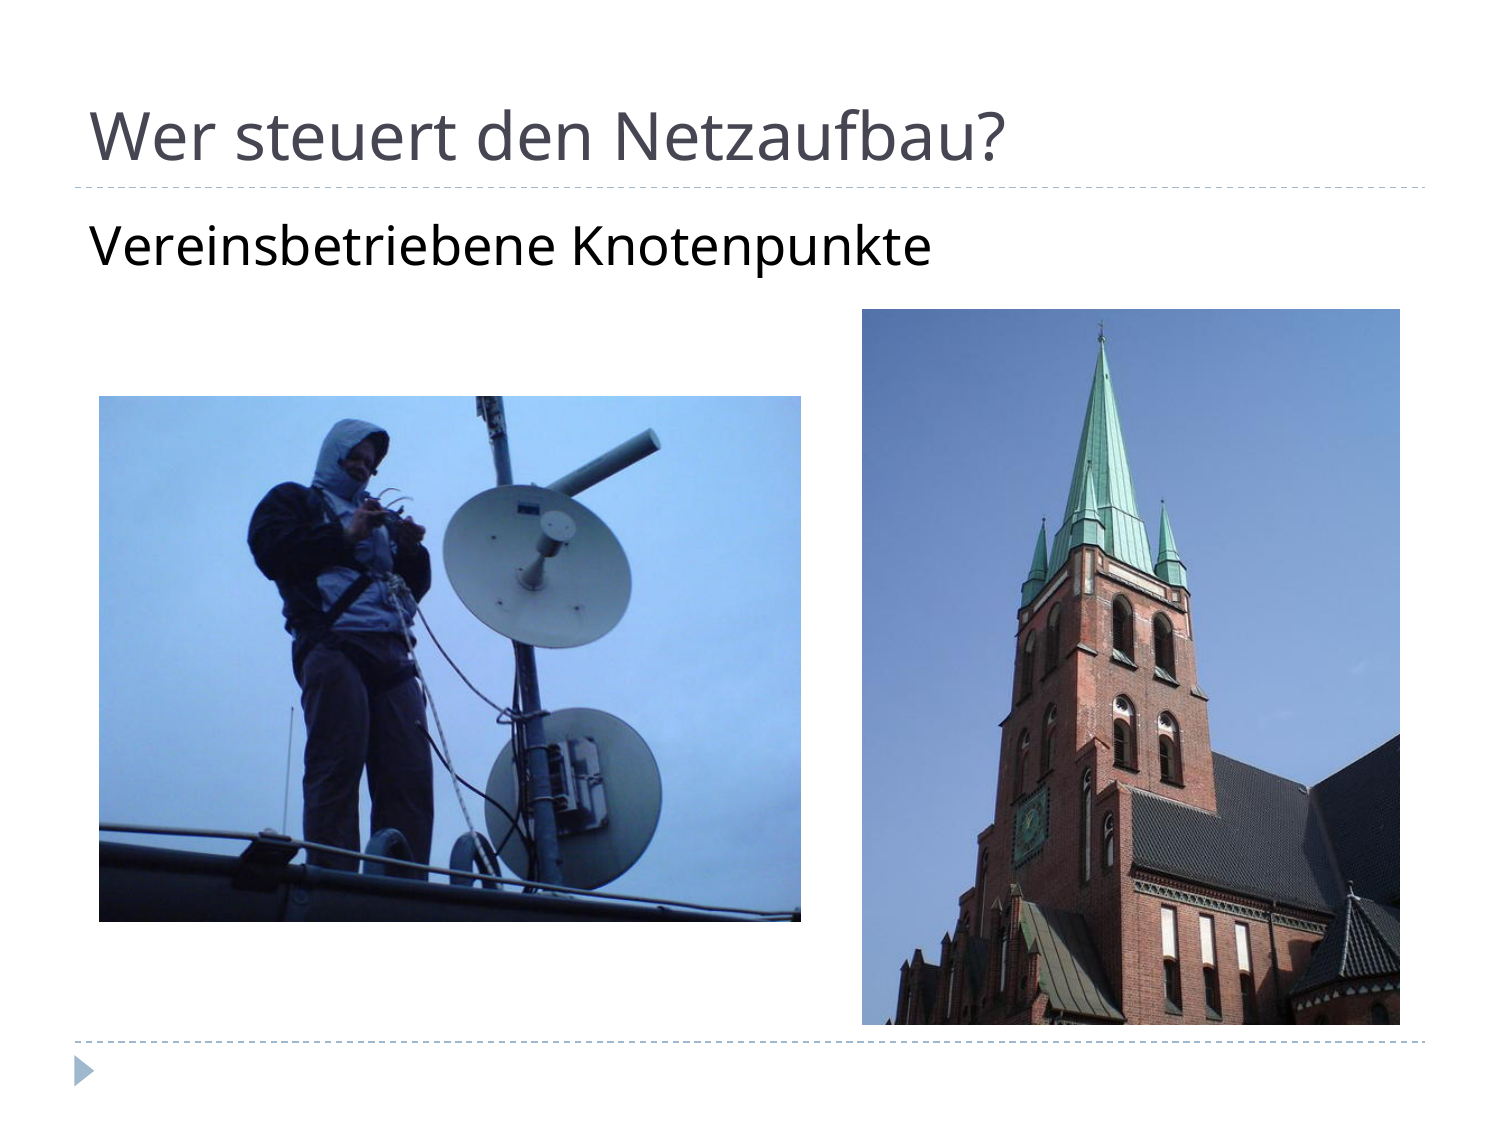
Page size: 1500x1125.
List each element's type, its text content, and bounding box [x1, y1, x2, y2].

picture [862, 309, 1400, 1026]
picture [99, 396, 801, 922]
title Wer steuert den Netzaufbau? [75, 24, 1426, 188]
list Vereinsbetriebene Knotenpunkte [75, 200, 1426, 1010]
